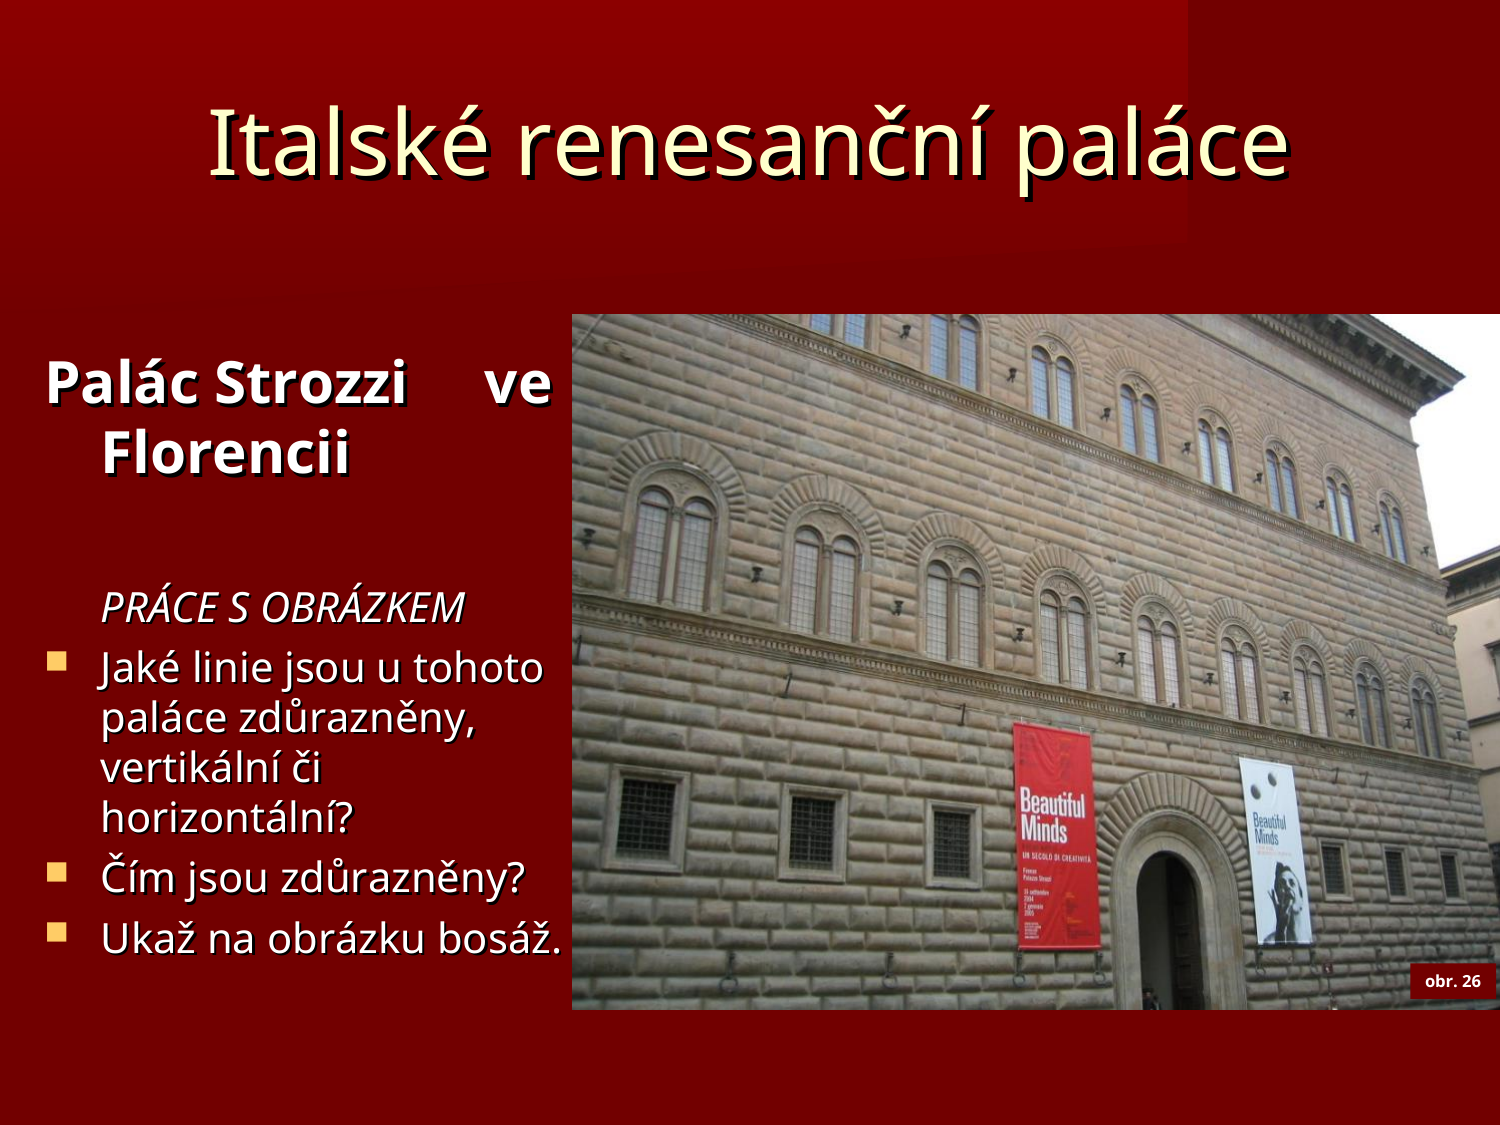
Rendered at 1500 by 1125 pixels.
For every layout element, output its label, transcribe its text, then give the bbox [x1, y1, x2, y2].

list Palác Strozzi ve Florencii PRÁCE S OBRÁZKEM Jaké linie jsou u tohoto paláce zdůrazněny, vertikální či horizontální? Čím jsou zdůrazněny? Ukaž na obrázku bosáž. [29, 338, 585, 1089]
title Italské renesanční paláce [75, 45, 1426, 233]
text_box obr. 26 [1410, 963, 1497, 999]
text_box [572, 314, 1500, 1010]
